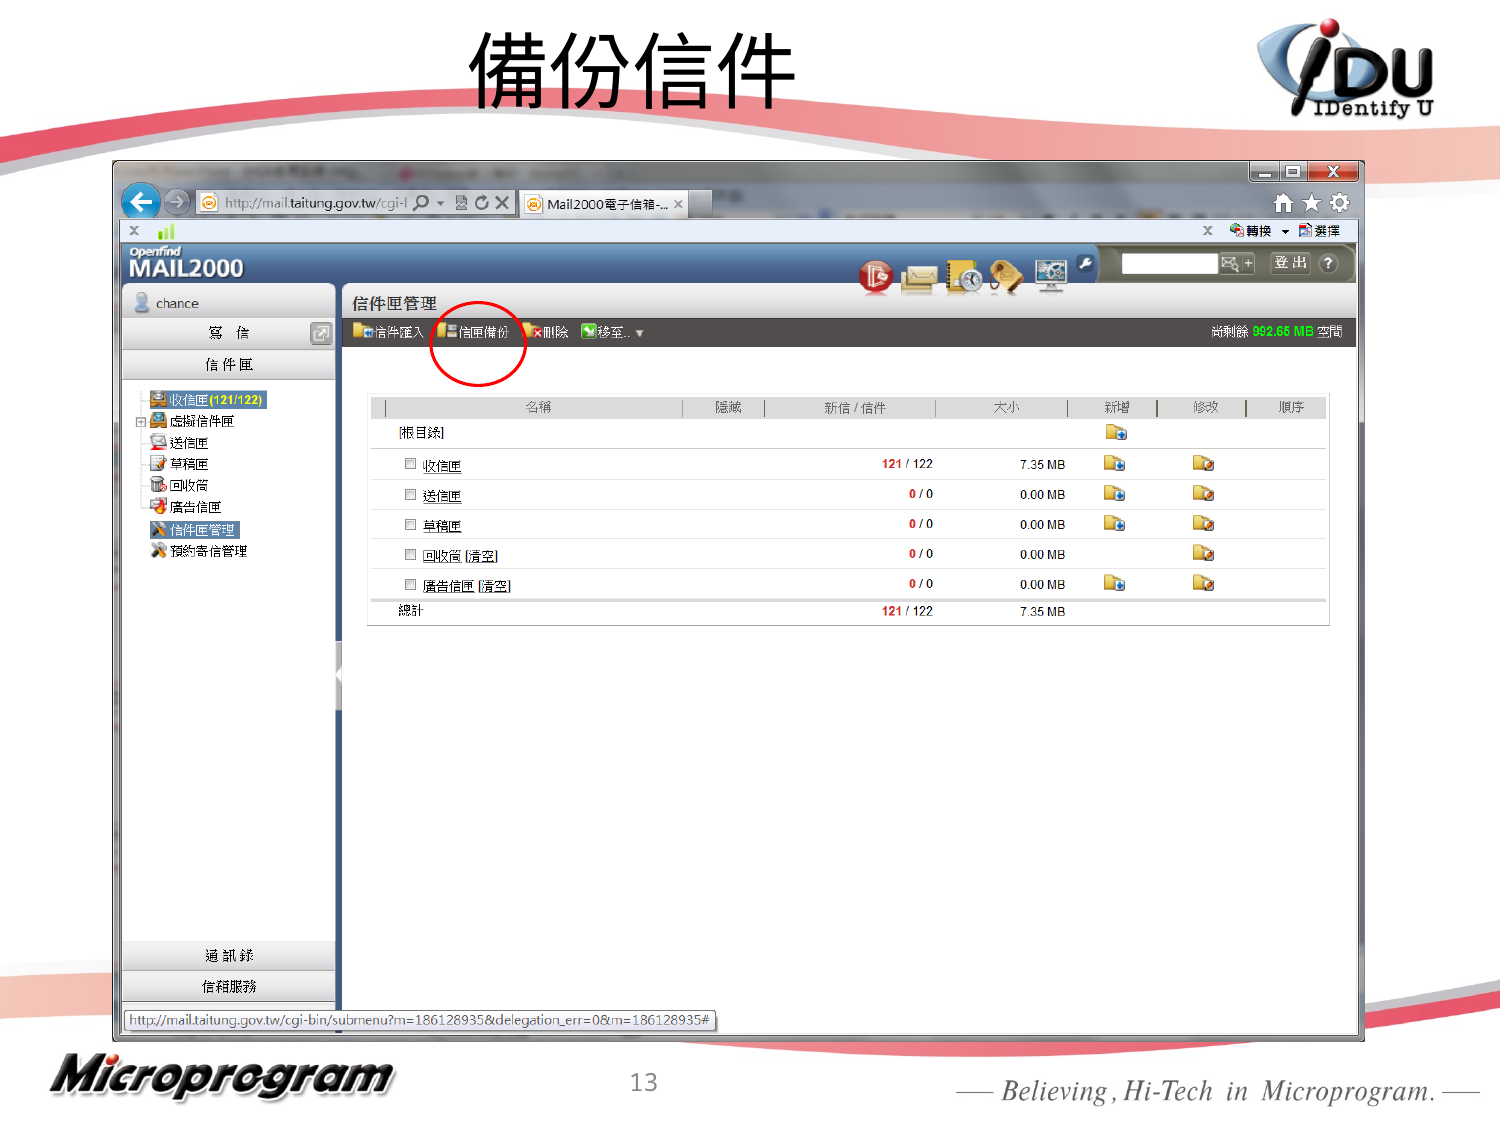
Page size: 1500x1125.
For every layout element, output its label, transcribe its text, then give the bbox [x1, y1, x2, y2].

text_box [468, 1053, 819, 1114]
title 備份信件 [35, 11, 1231, 118]
picture [112, 160, 1365, 1042]
